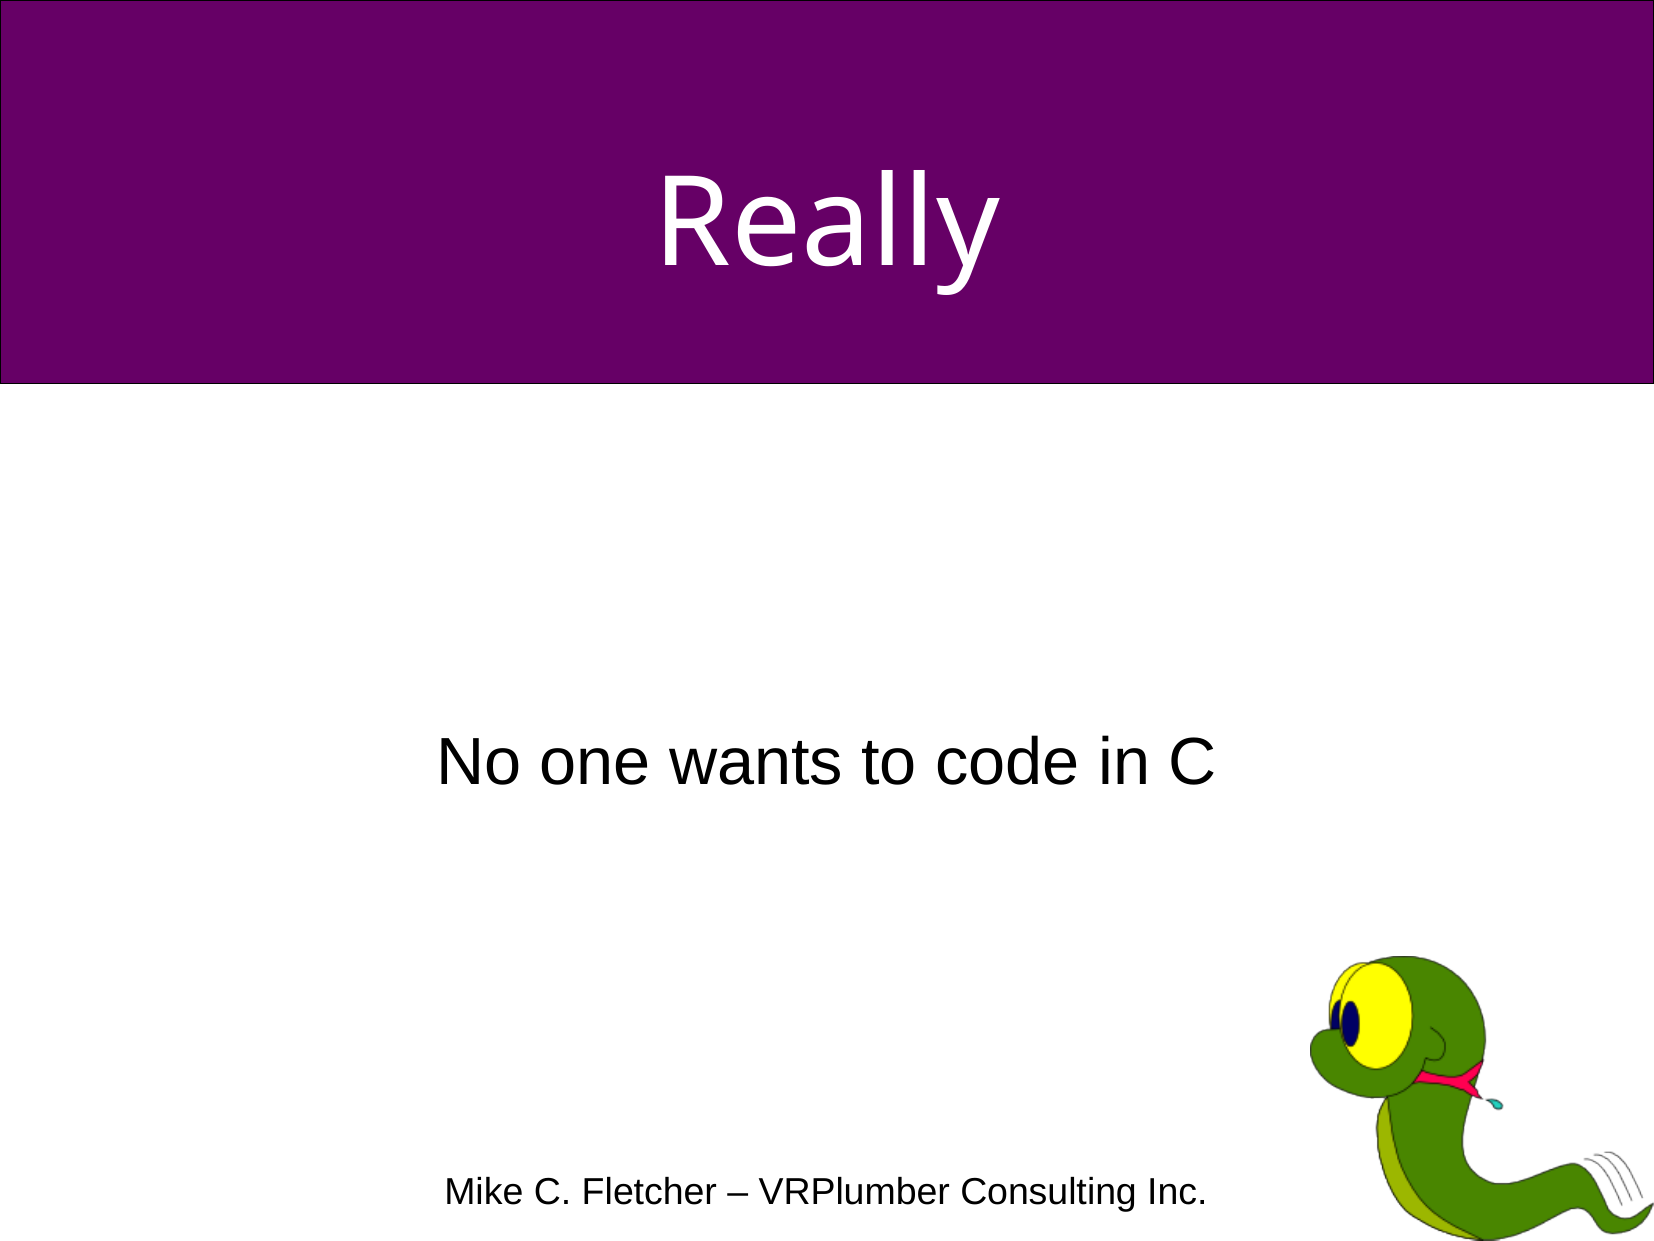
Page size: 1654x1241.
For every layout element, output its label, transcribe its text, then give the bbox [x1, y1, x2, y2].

picture [1310, 956, 1654, 1241]
title Really [82, 56, 1571, 377]
subtitle No one wants to code in C [82, 420, 1571, 1102]
